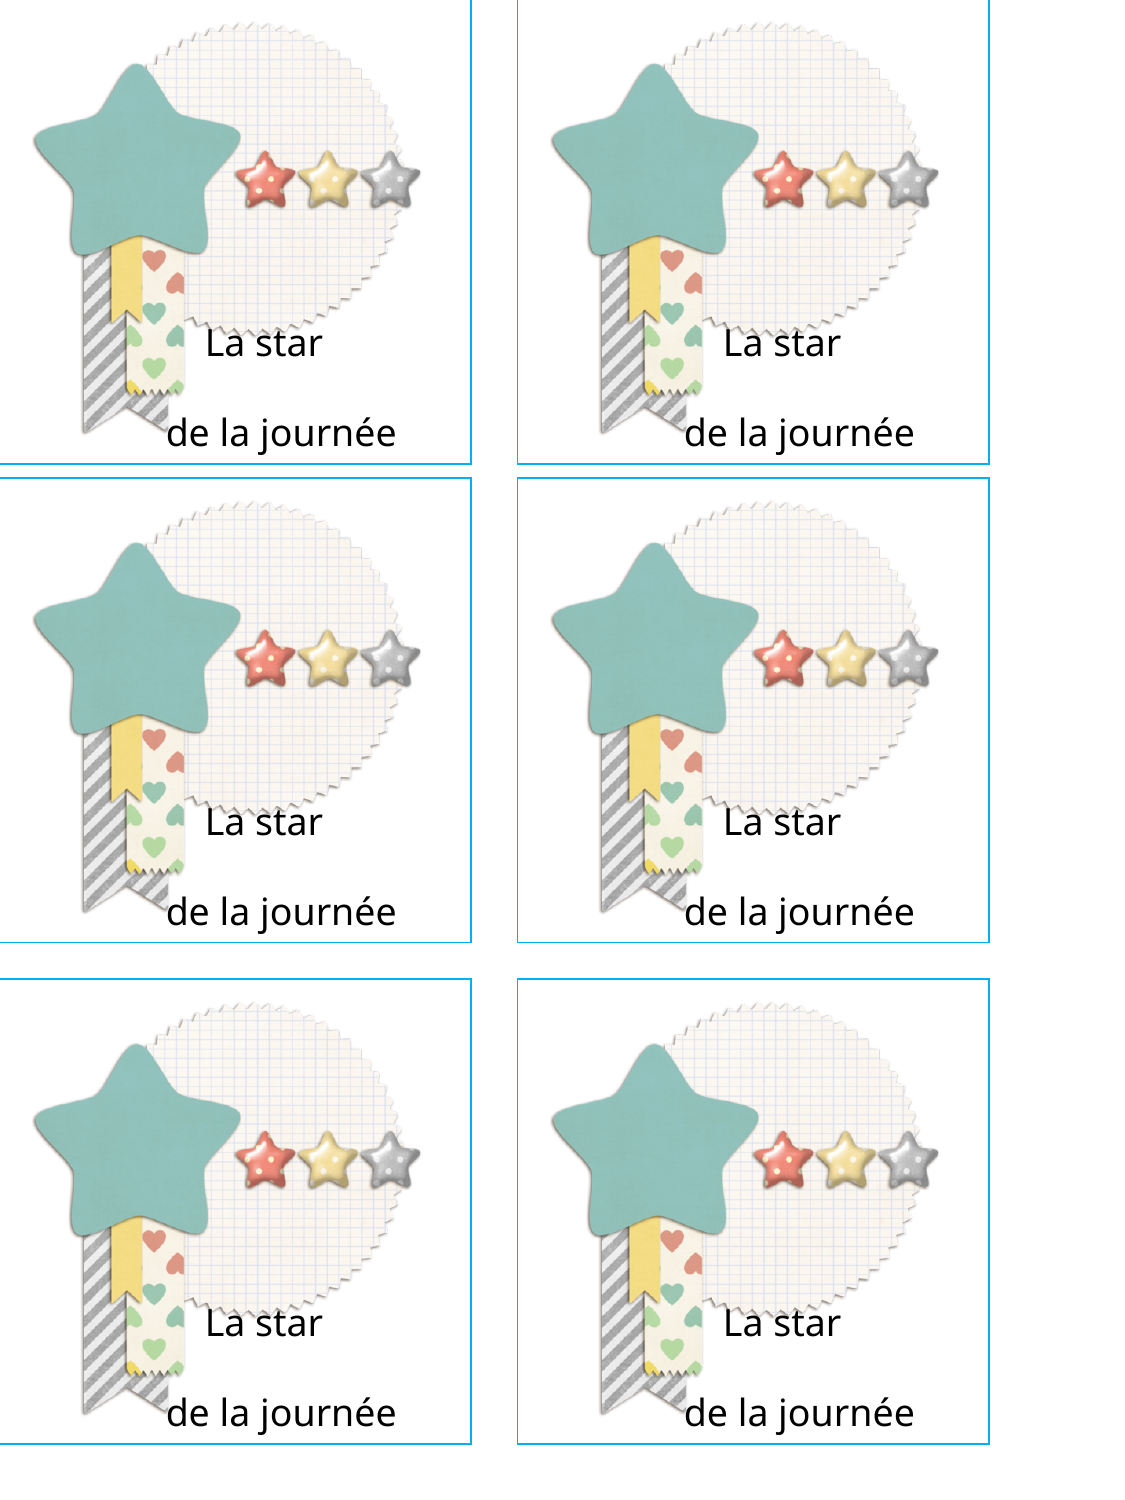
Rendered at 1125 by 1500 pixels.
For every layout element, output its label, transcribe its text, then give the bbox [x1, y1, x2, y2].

text_box La star de la journée [659, 1292, 931, 1442]
text_box La star de la journée [141, 312, 413, 462]
picture [0, 0, 469, 462]
text_box La star de la journée [659, 312, 931, 462]
picture [519, 480, 987, 941]
picture [0, 981, 469, 1442]
text_box La star de la journée [141, 790, 413, 940]
text_box La star de la journée [141, 1292, 413, 1442]
text_box La star de la journée [659, 790, 931, 940]
picture [519, 0, 987, 462]
picture [0, 480, 469, 941]
picture [519, 981, 987, 1442]
